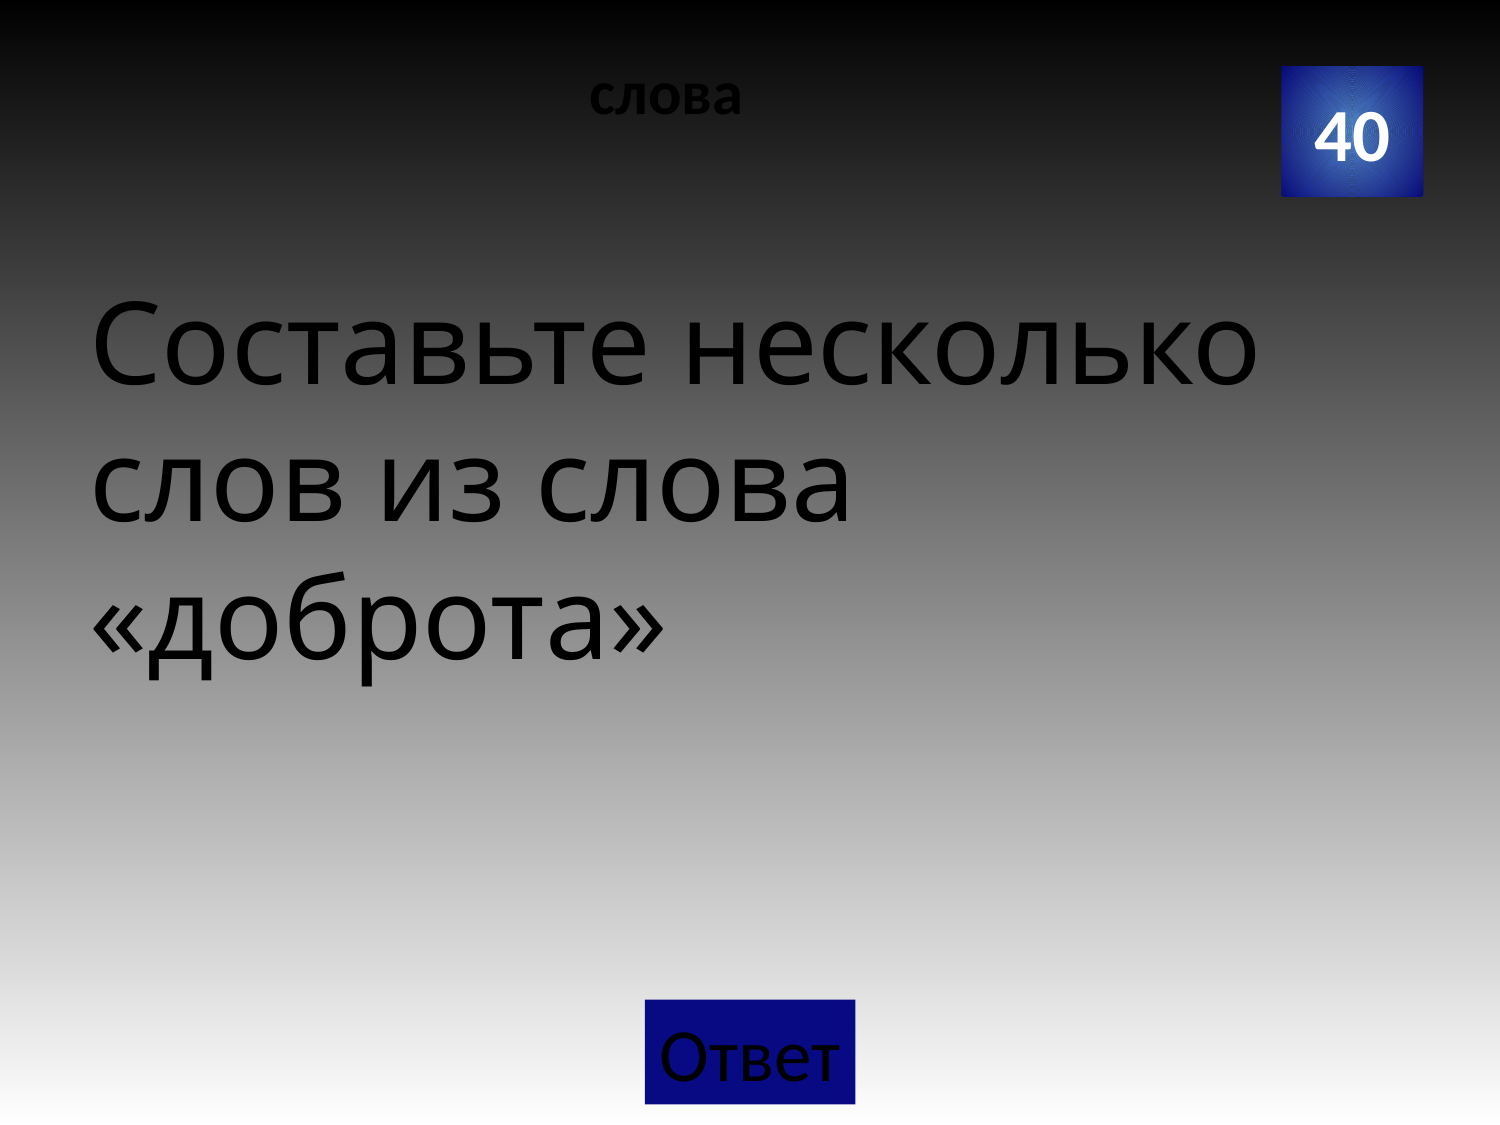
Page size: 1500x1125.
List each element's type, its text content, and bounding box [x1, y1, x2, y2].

list Составьте несколько слов из слова «доброта» [75, 262, 1425, 1000]
text_box 40 [1281, 66, 1424, 197]
title слова [75, 45, 1258, 233]
